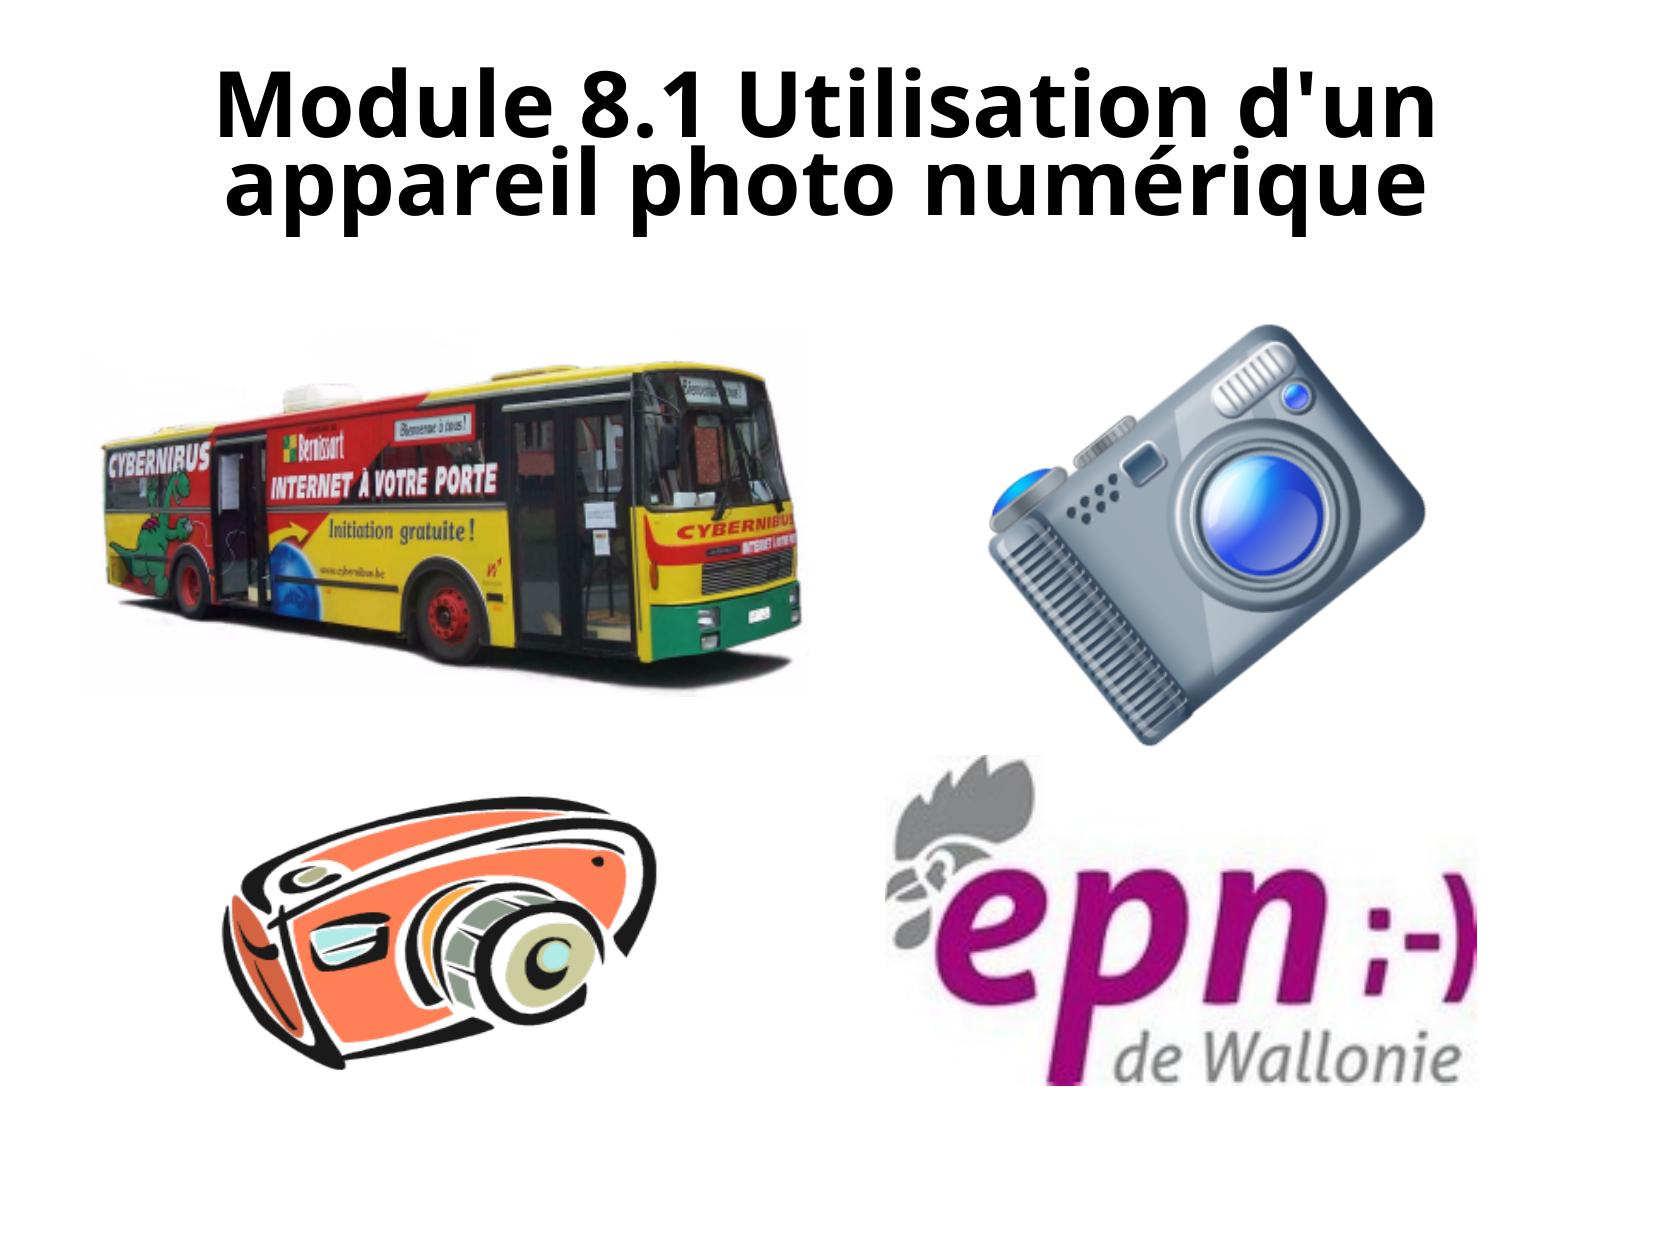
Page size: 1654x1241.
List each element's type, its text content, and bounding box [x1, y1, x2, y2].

picture [82, 326, 809, 697]
picture [217, 791, 662, 1073]
picture [885, 217, 1536, 1086]
text_box Module 8.1 Utilisation d'un appareil photo numérique [82, 56, 1571, 249]
